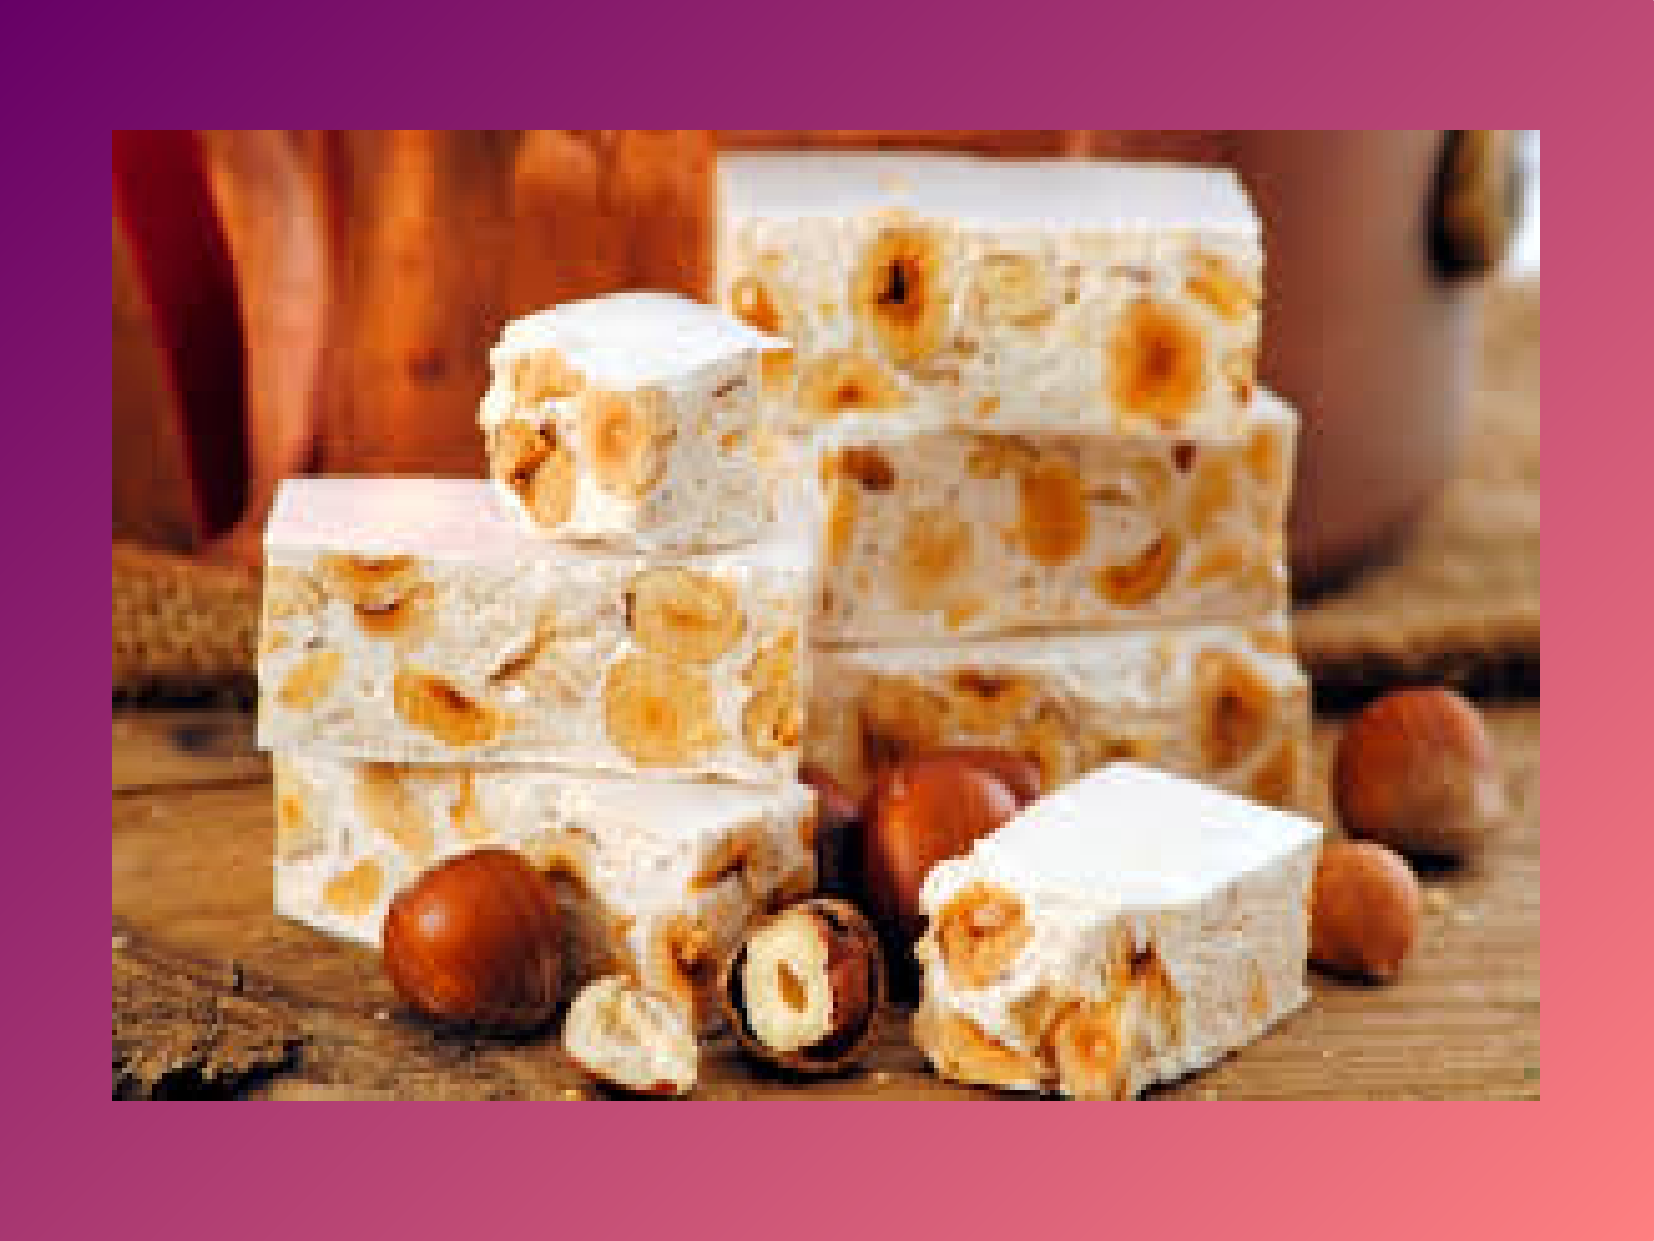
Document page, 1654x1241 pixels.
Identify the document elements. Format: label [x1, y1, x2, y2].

picture [112, 130, 1540, 1101]
